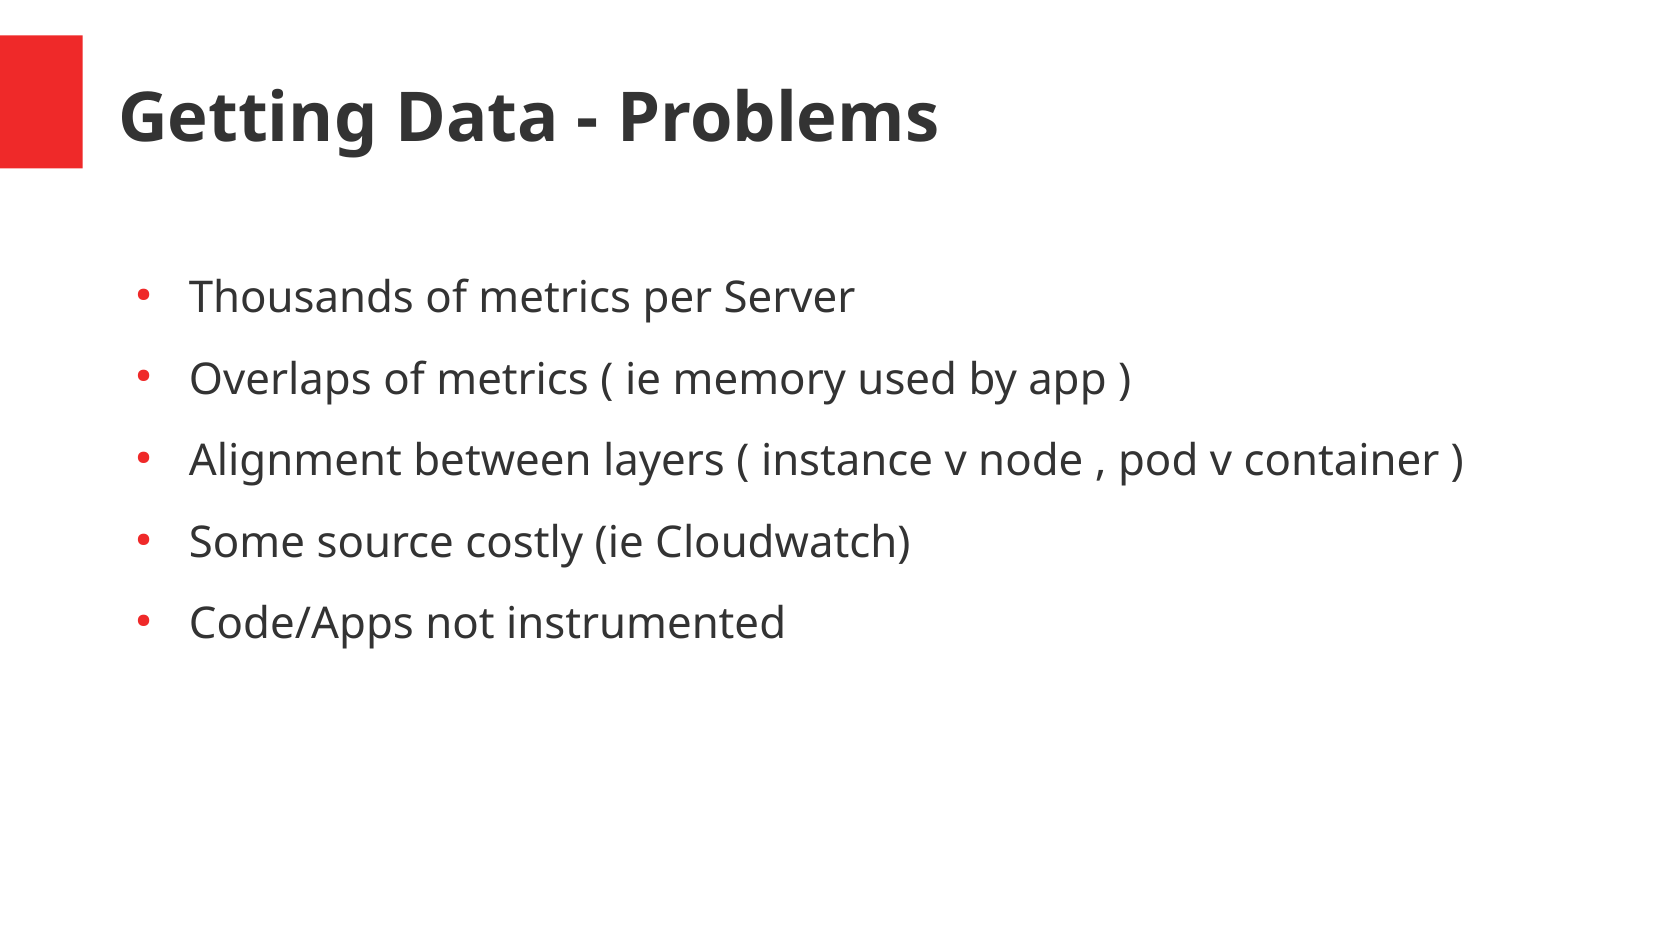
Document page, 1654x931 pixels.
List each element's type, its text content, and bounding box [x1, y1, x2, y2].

title Getting Data - Problems [118, 37, 1571, 193]
list Thousands of metrics per Server Overlaps of metrics ( ie memory used by app ) Alignment between layers ( instance v node , pod v container ) Some source costly (ie Cloudwatch) Code/Apps not instrumented [118, 265, 1536, 806]
